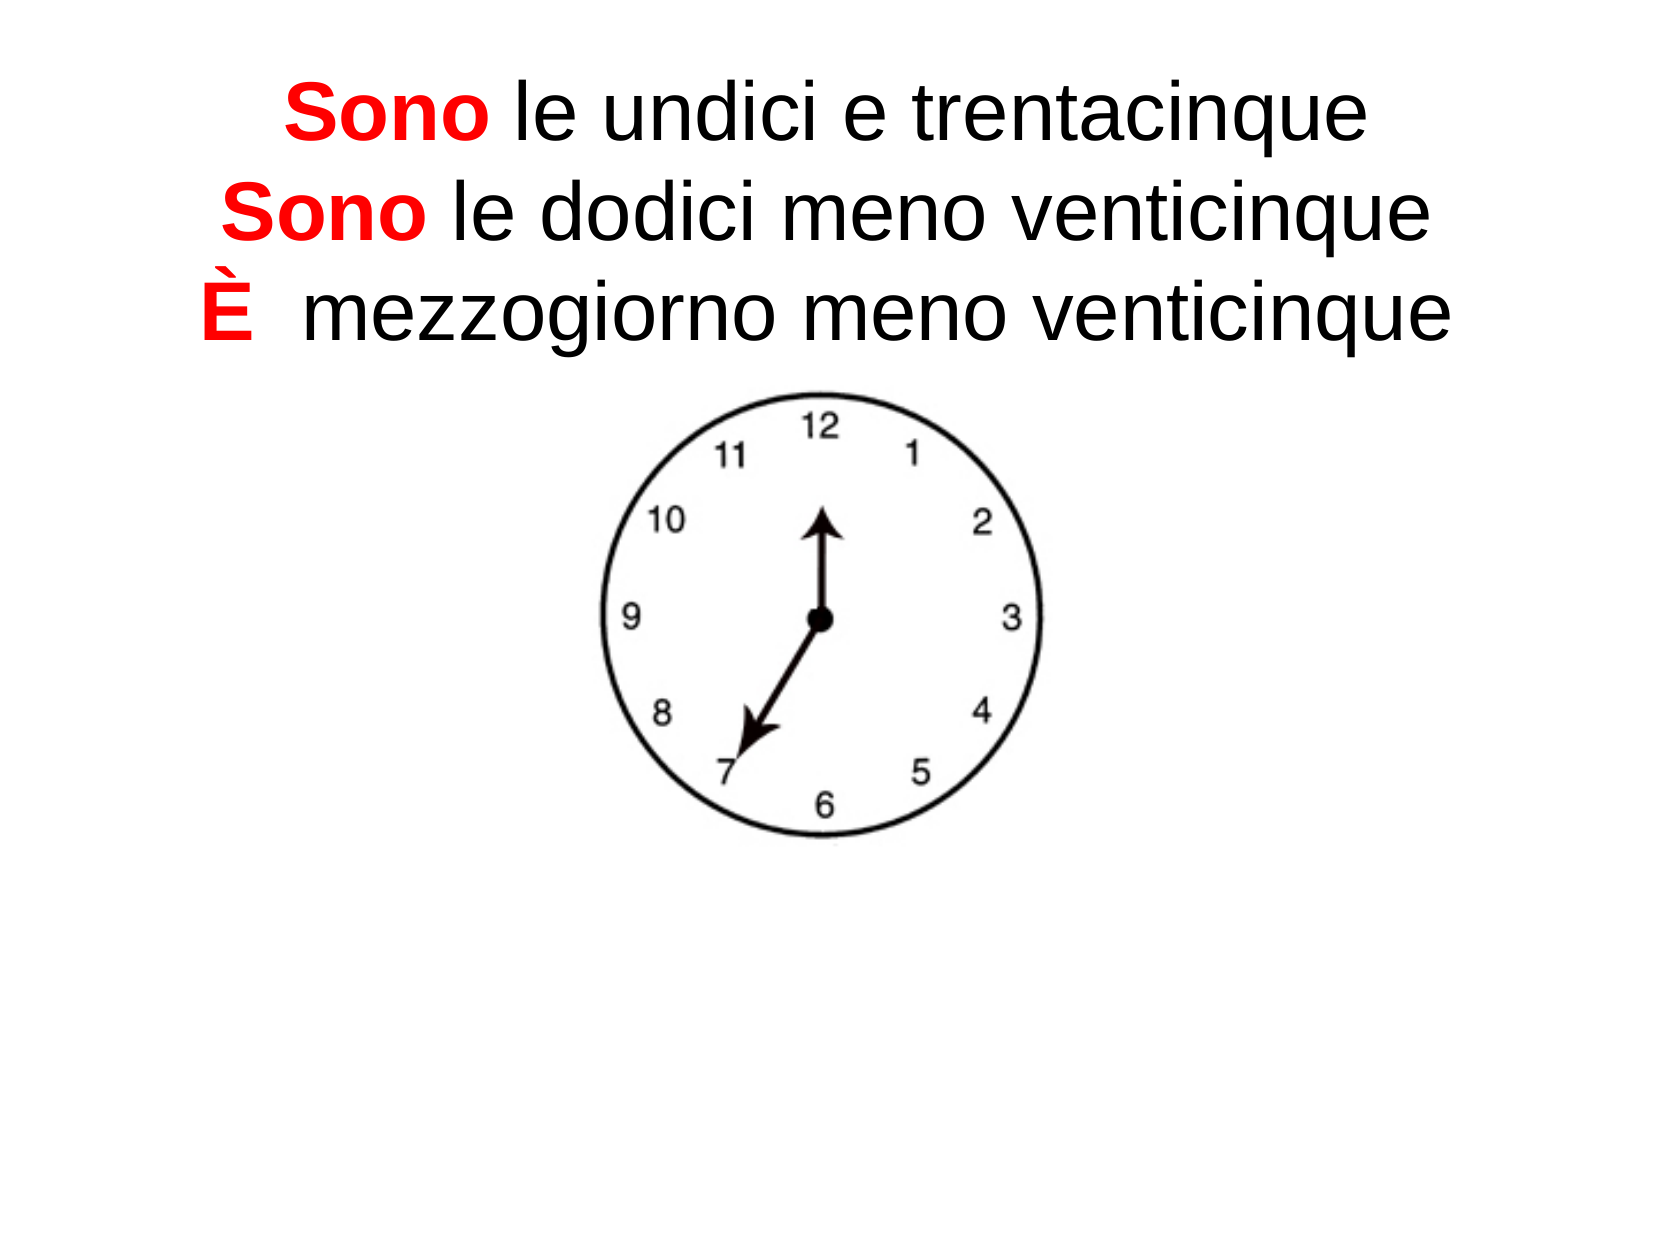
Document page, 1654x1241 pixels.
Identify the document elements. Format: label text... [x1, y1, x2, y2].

title Sono le undici e trentacinque Sono le dodici meno venticinque È mezzogiorno meno venticinque [82, 49, 1571, 332]
picture [574, 368, 1080, 872]
